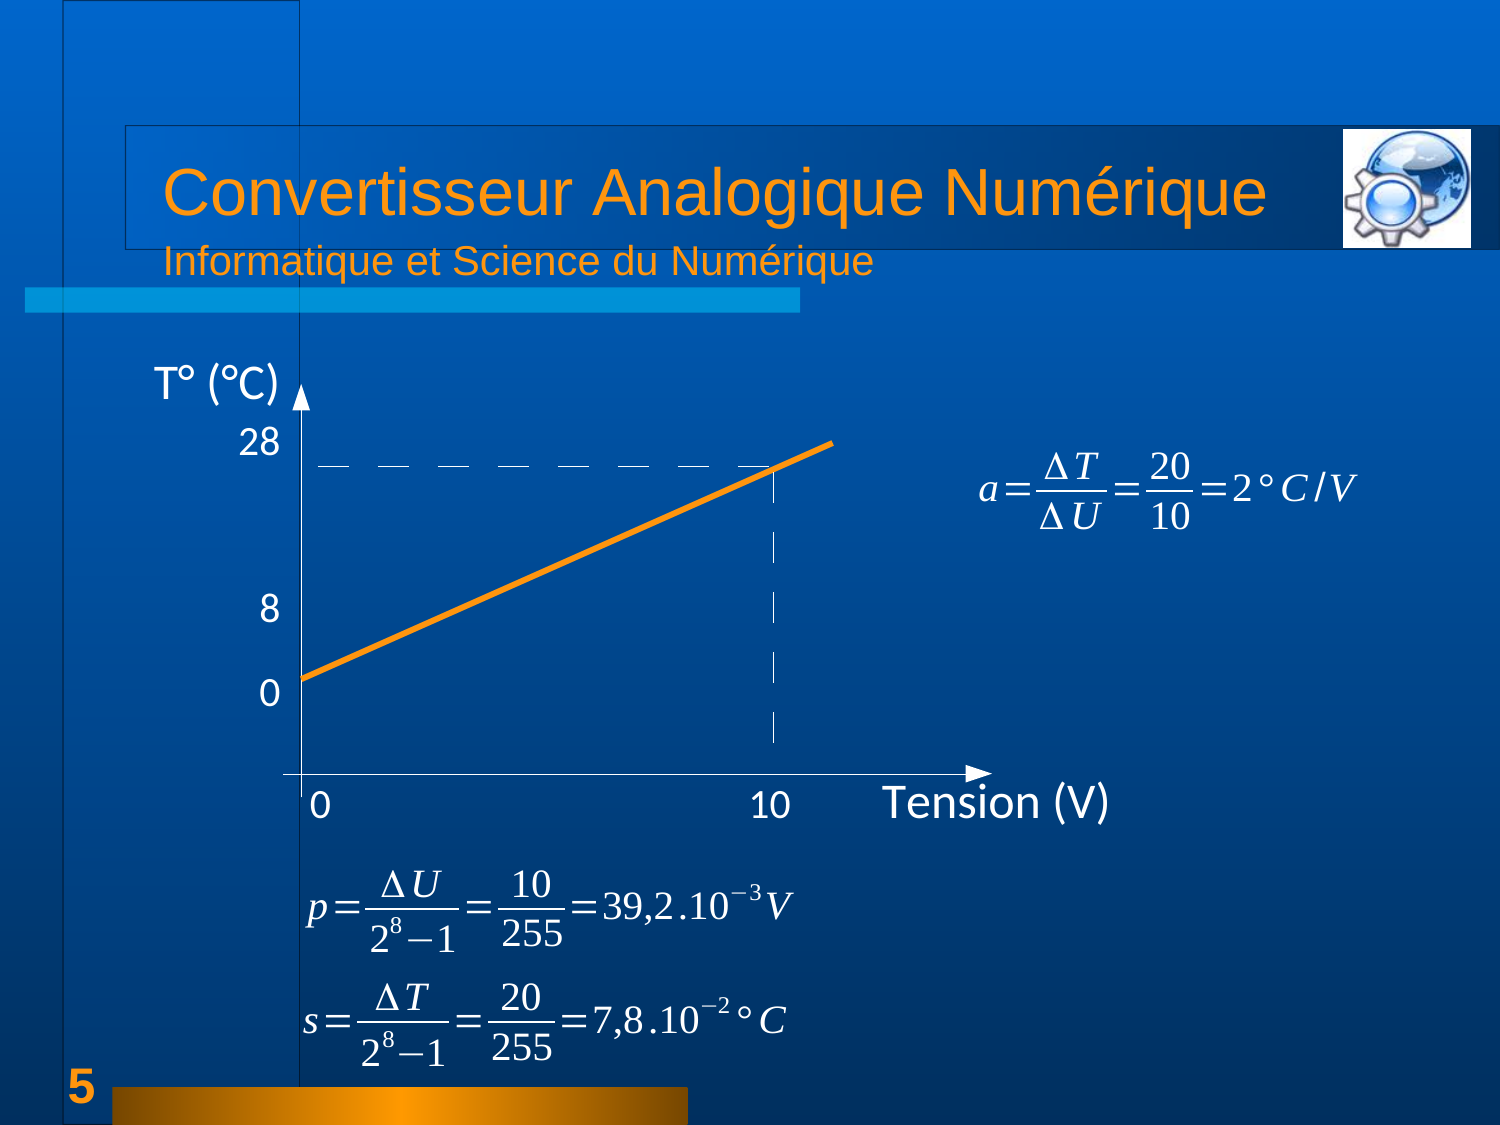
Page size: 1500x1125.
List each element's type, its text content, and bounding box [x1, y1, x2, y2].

text_box 0 10 Tension (V) [295, 773, 1241, 850]
chart [295, 860, 803, 963]
text_box T° (°C) 28 8 0 [88, 354, 296, 864]
chart [970, 442, 1367, 539]
picture [1343, 129, 1471, 248]
chart [295, 974, 795, 1076]
